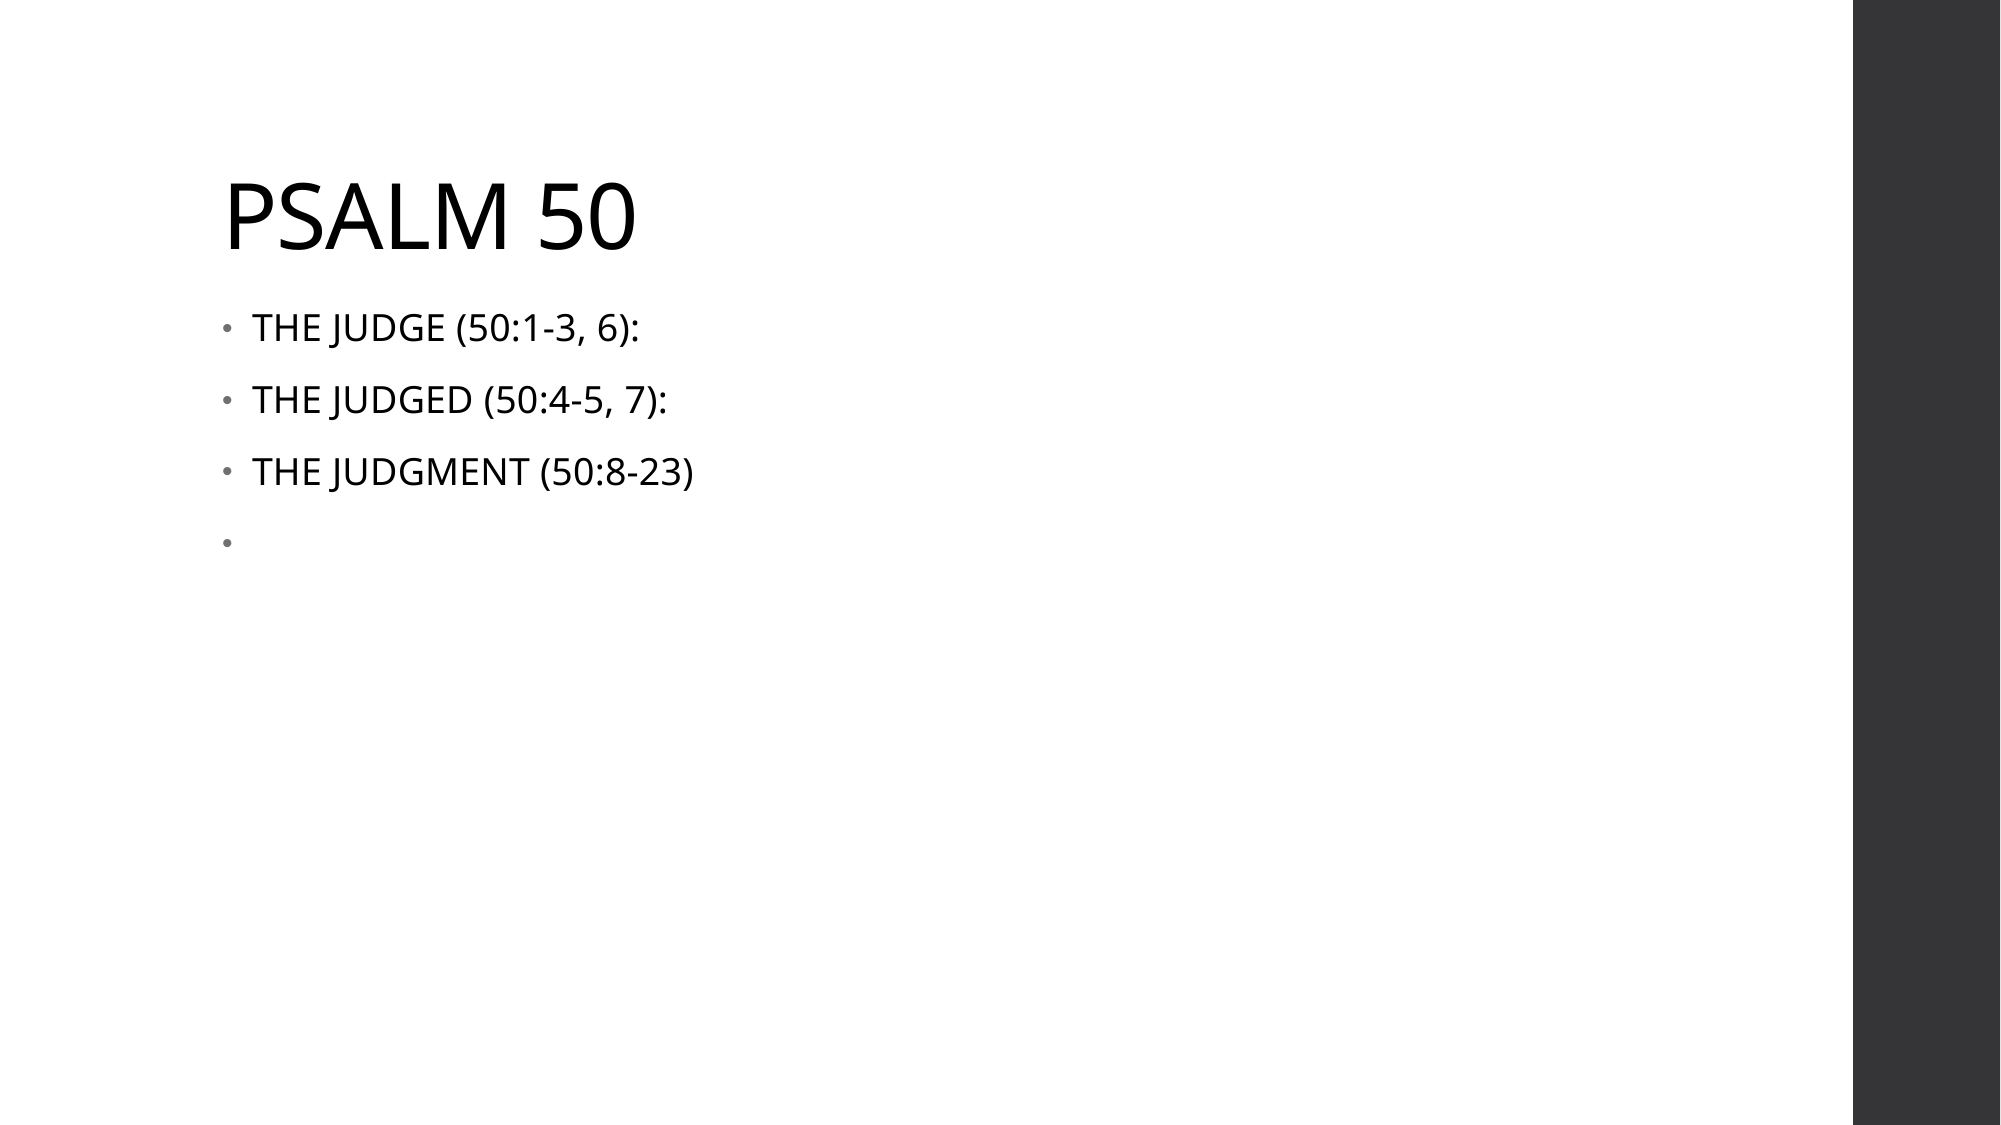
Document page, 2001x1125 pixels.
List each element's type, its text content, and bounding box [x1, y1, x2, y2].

list THE JUDGE (50:1-3, 6): THE JUDGED (50:4-5, 7): THE JUDGMENT (50:8-23) [206, 299, 1617, 1014]
title PSALM 50 [206, 60, 1797, 278]
